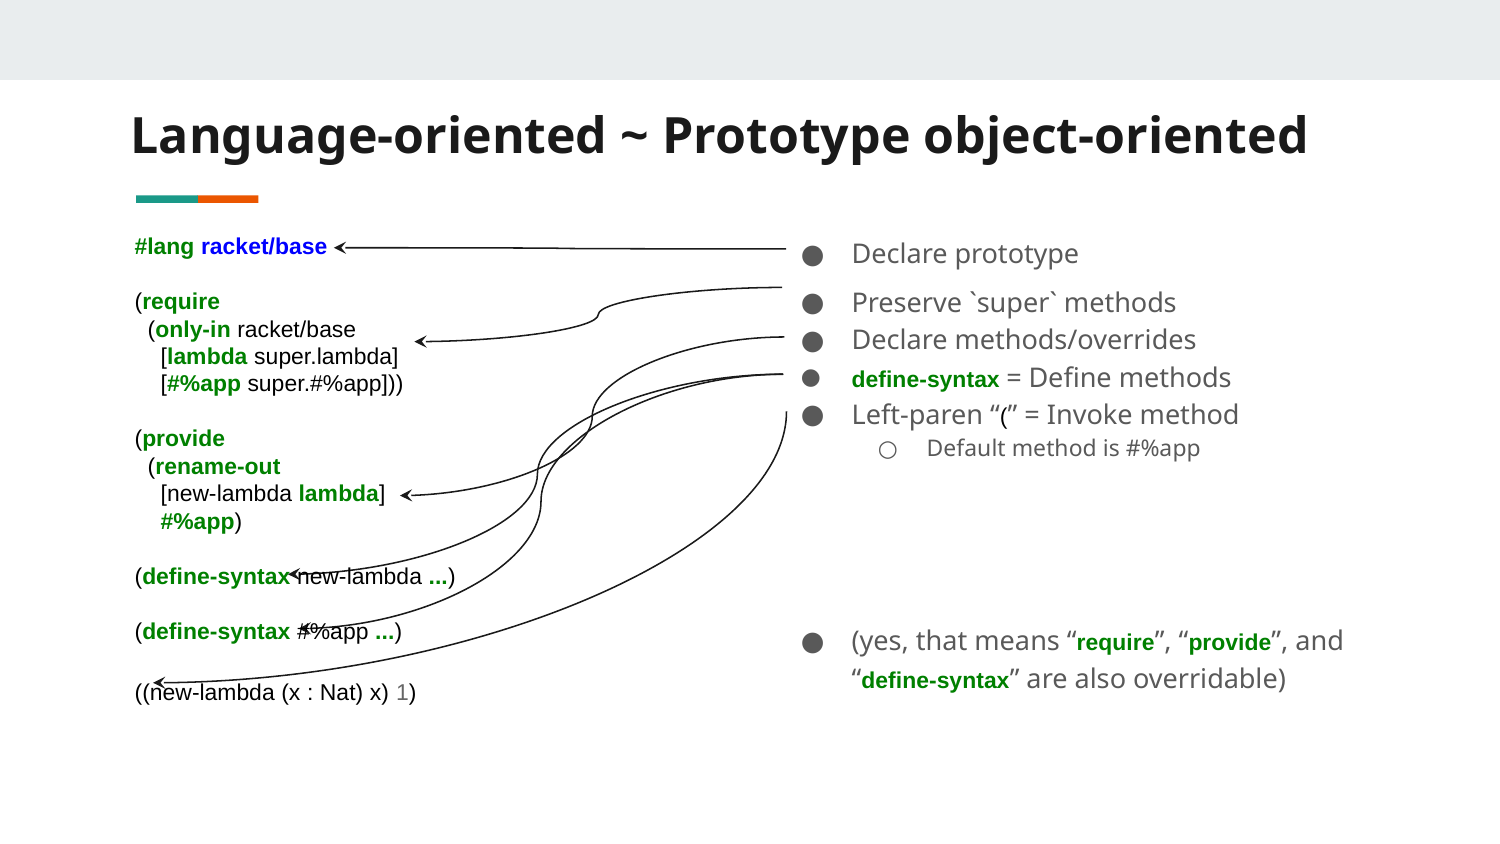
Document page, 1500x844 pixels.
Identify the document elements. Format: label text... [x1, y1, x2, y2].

list Declare prototype Preserve `super` methods Declare methods/overrides define-syntax = Define methods Left-paren “(” = Invoke method Default method is #%app (yes, that means “require”, “provide”, and “define-syntax” are also overridable) [761, 216, 1381, 712]
list #lang racket/base (require (only-in racket/base [lambda super.lambda] [#%app super.#%app])) (provide (rename-out [new-lambda lambda] #%app) (define-syntax new-lambda ...) (define-syntax #%app ...) ((new-lambda (x : Nat) x) 1) [119, 216, 739, 712]
title Language-oriented ~ Prototype object-oriented [119, 93, 1381, 182]
